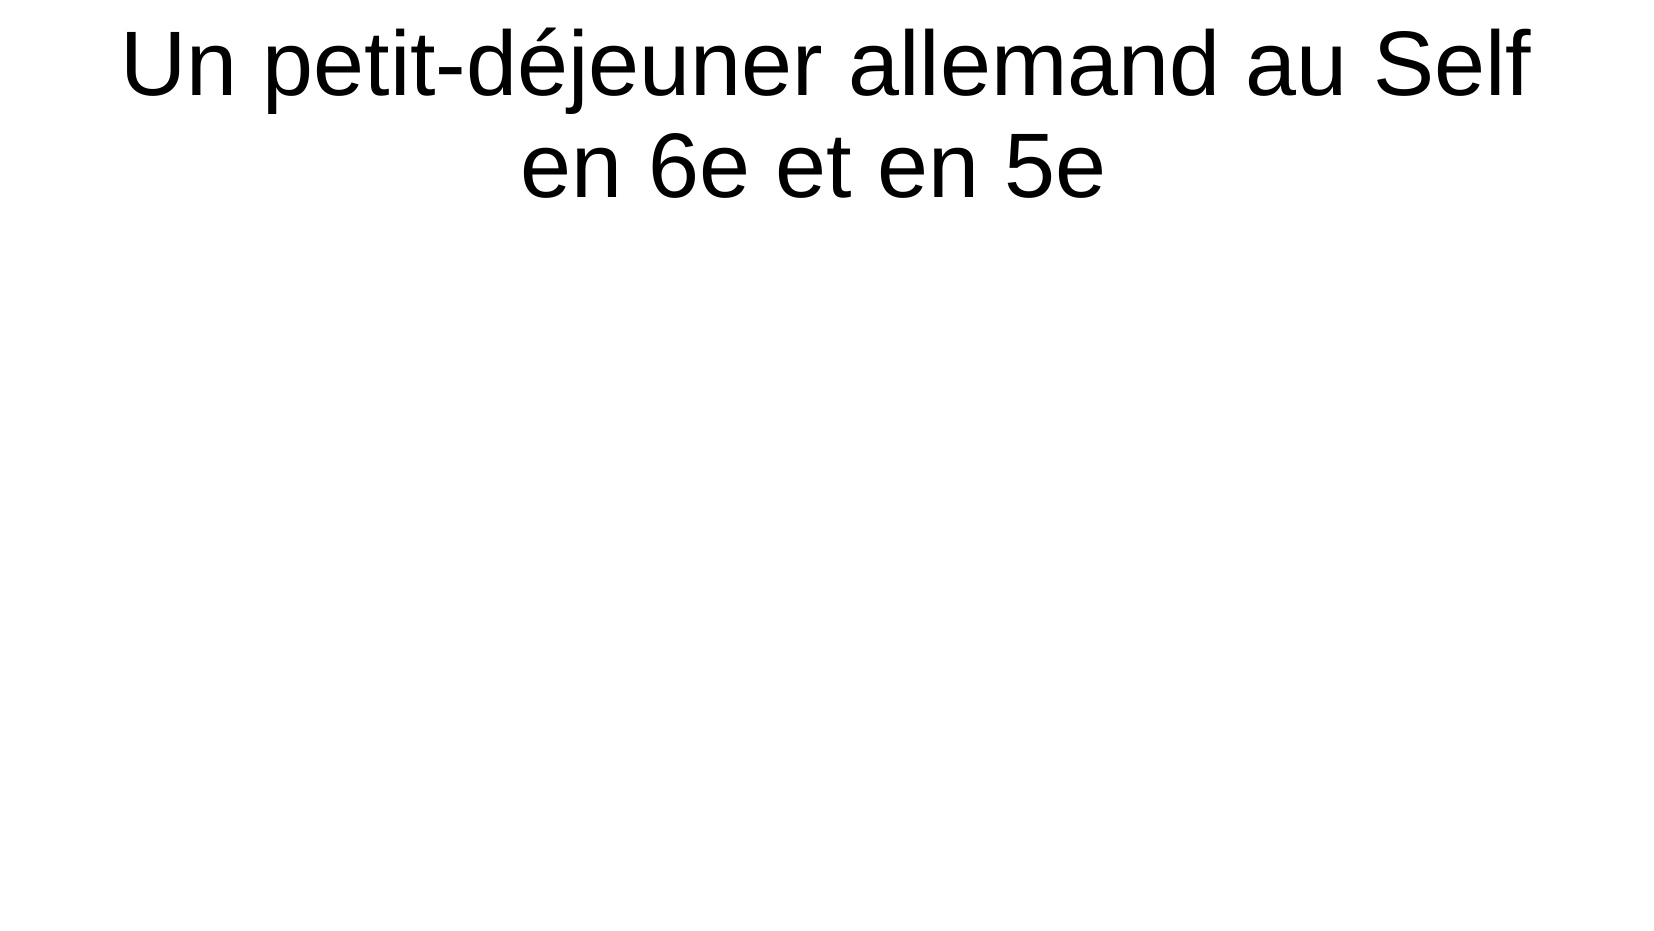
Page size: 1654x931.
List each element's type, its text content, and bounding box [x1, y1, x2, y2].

title Un petit-déjeuner allemand au Self en 6e et en 5e [82, 12, 1571, 218]
